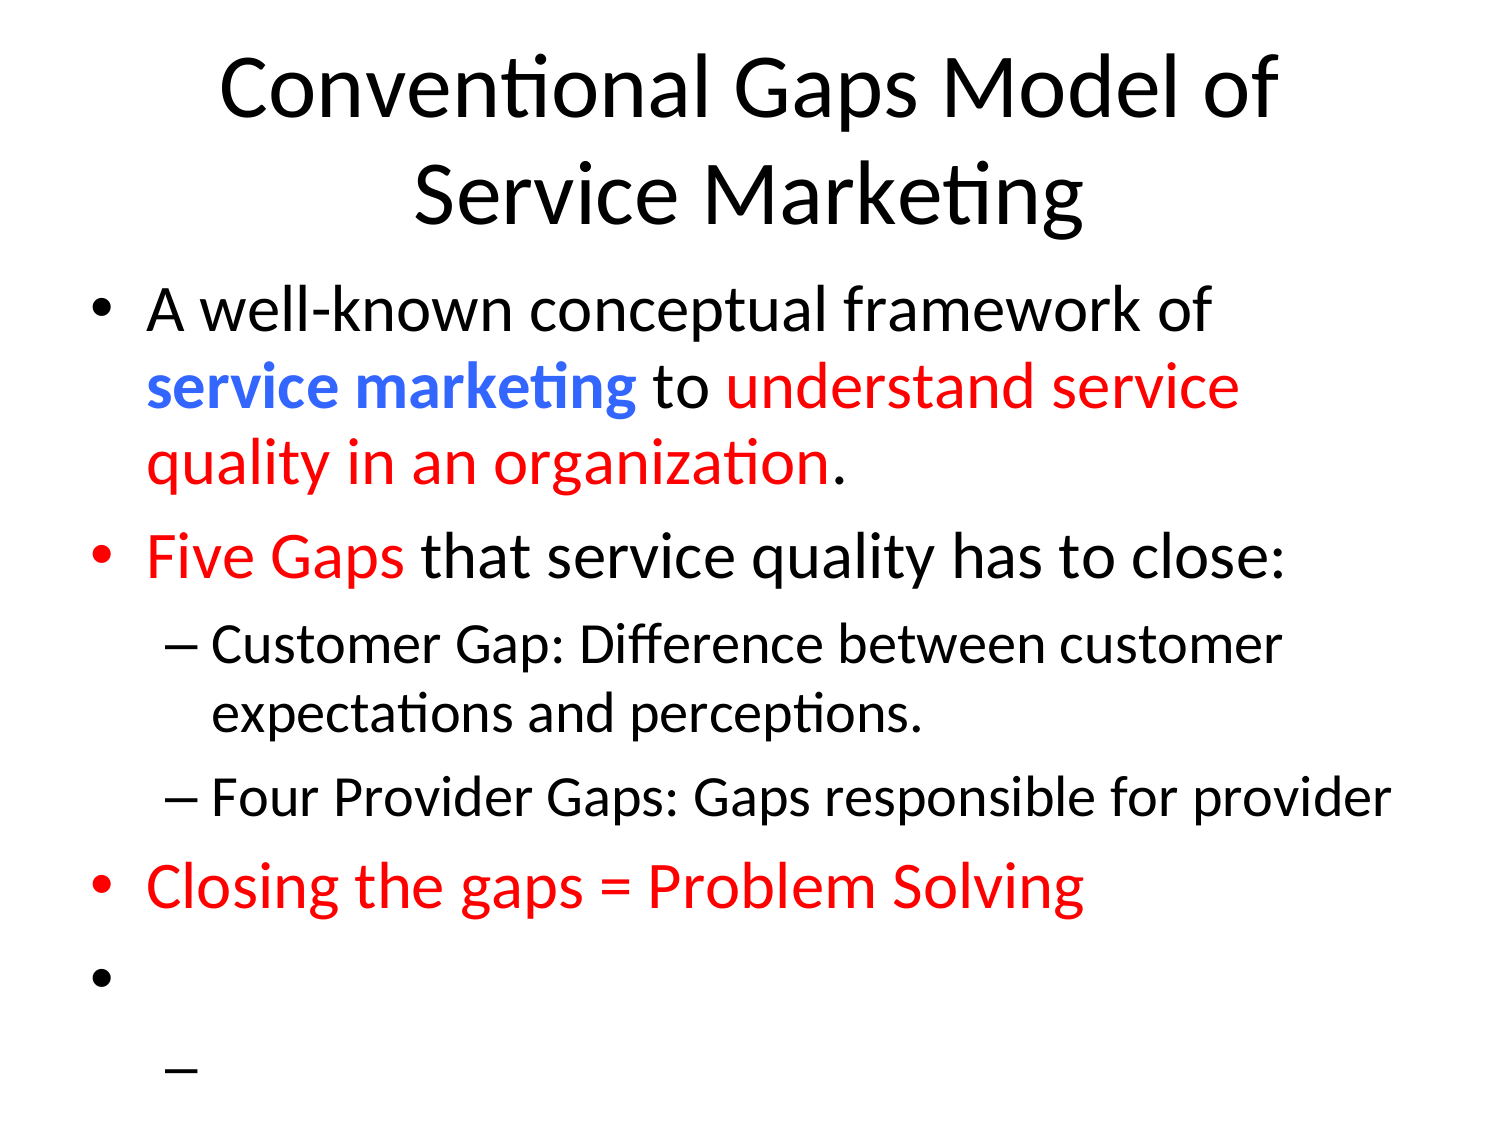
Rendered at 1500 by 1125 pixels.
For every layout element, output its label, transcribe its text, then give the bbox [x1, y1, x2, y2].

list A well-known conceptual framework of service marketing to understand service quality in an organization. Five Gaps that service quality has to close: Customer Gap: Difference between customer expectations and perceptions. Four Provider Gaps: Gaps responsible for provider Closing the gaps = Problem Solving [75, 262, 1426, 1125]
title Conventional Gaps Model of Service Marketing [75, 23, 1426, 255]
